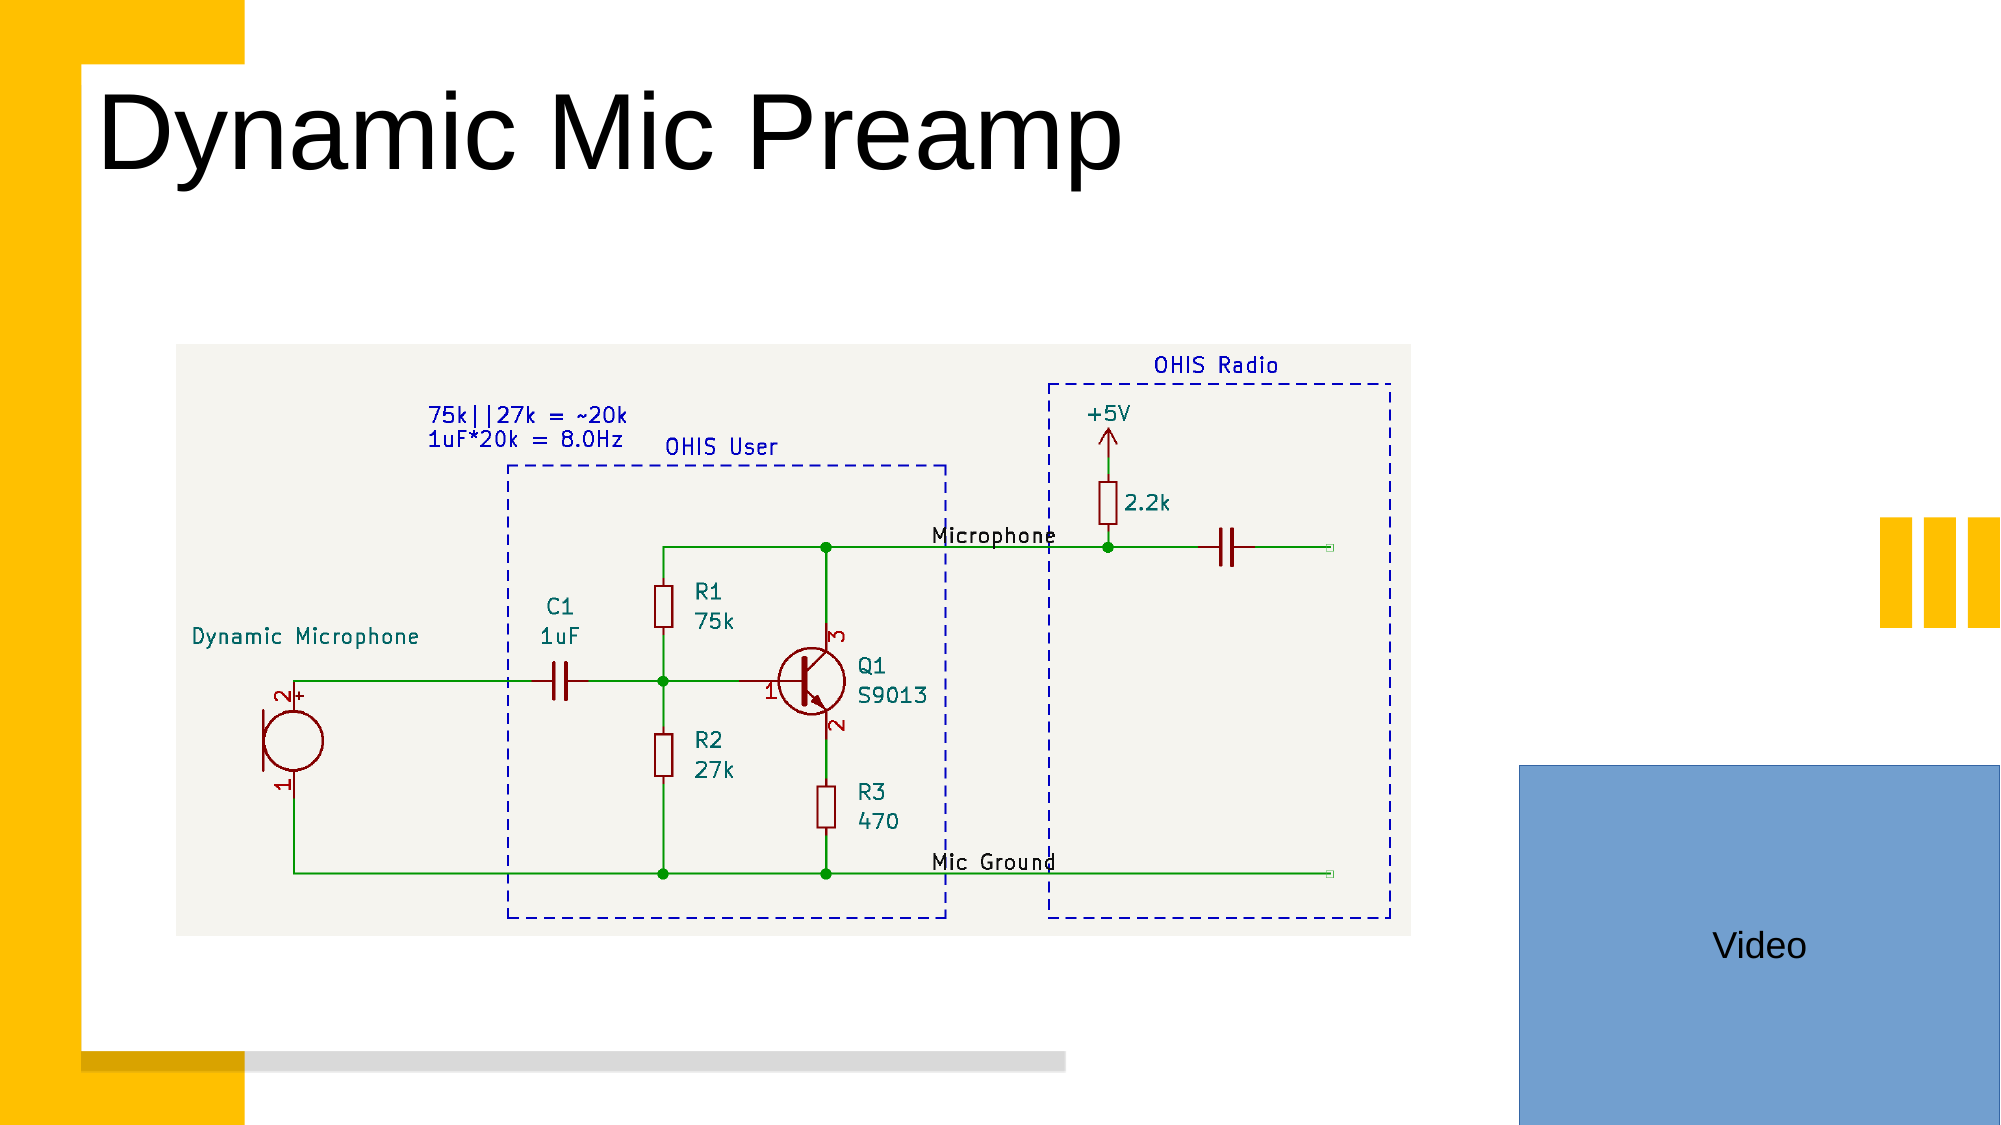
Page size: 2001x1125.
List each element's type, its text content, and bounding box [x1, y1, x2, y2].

picture [176, 344, 1411, 936]
text_box Video [1519, 765, 2000, 1125]
text_box Dynamic Mic Preamp [81, 64, 1921, 201]
text_box [0, 0, 2000, 1125]
